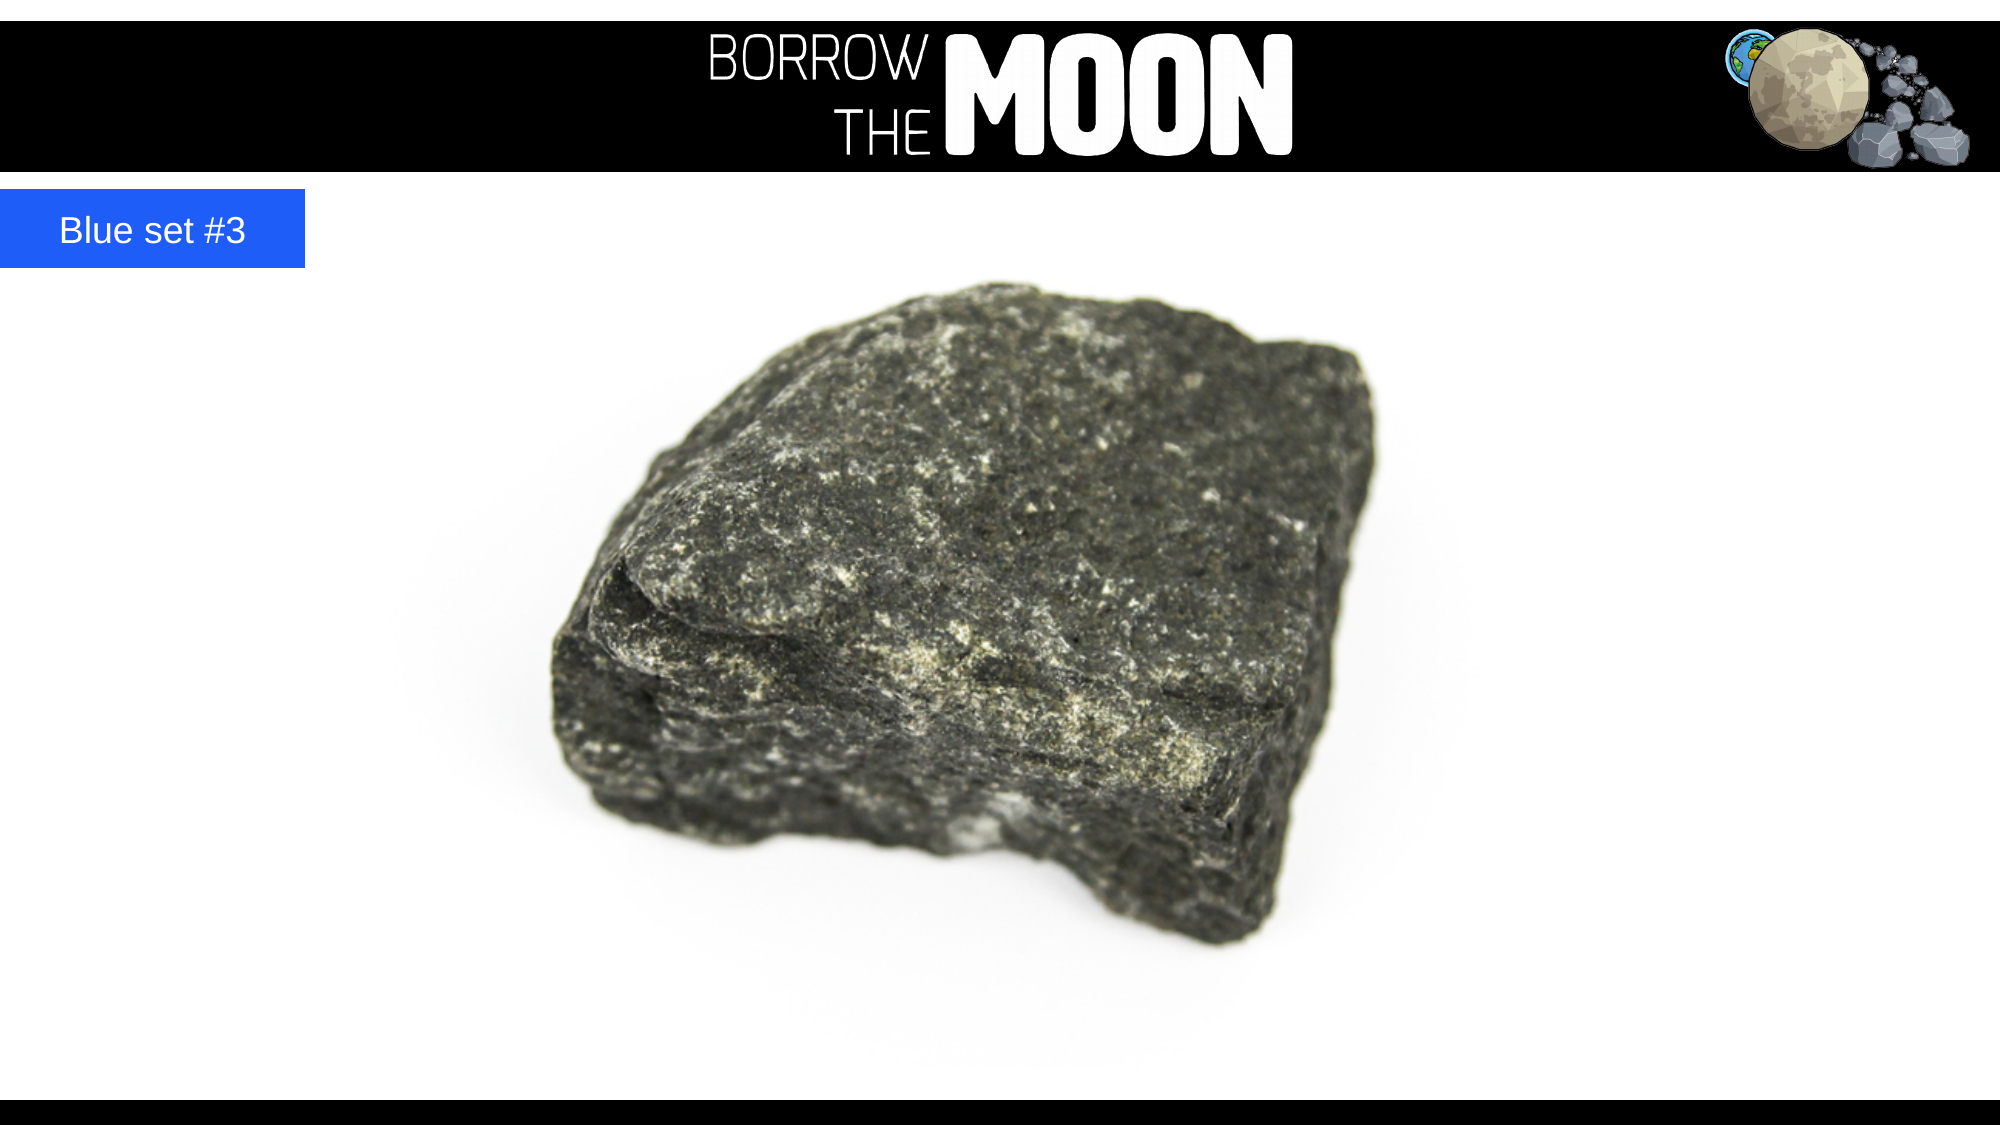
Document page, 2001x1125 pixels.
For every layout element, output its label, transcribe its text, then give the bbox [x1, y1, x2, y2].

text_box Blue set #3 [0, 189, 305, 268]
picture [346, 197, 1654, 1069]
